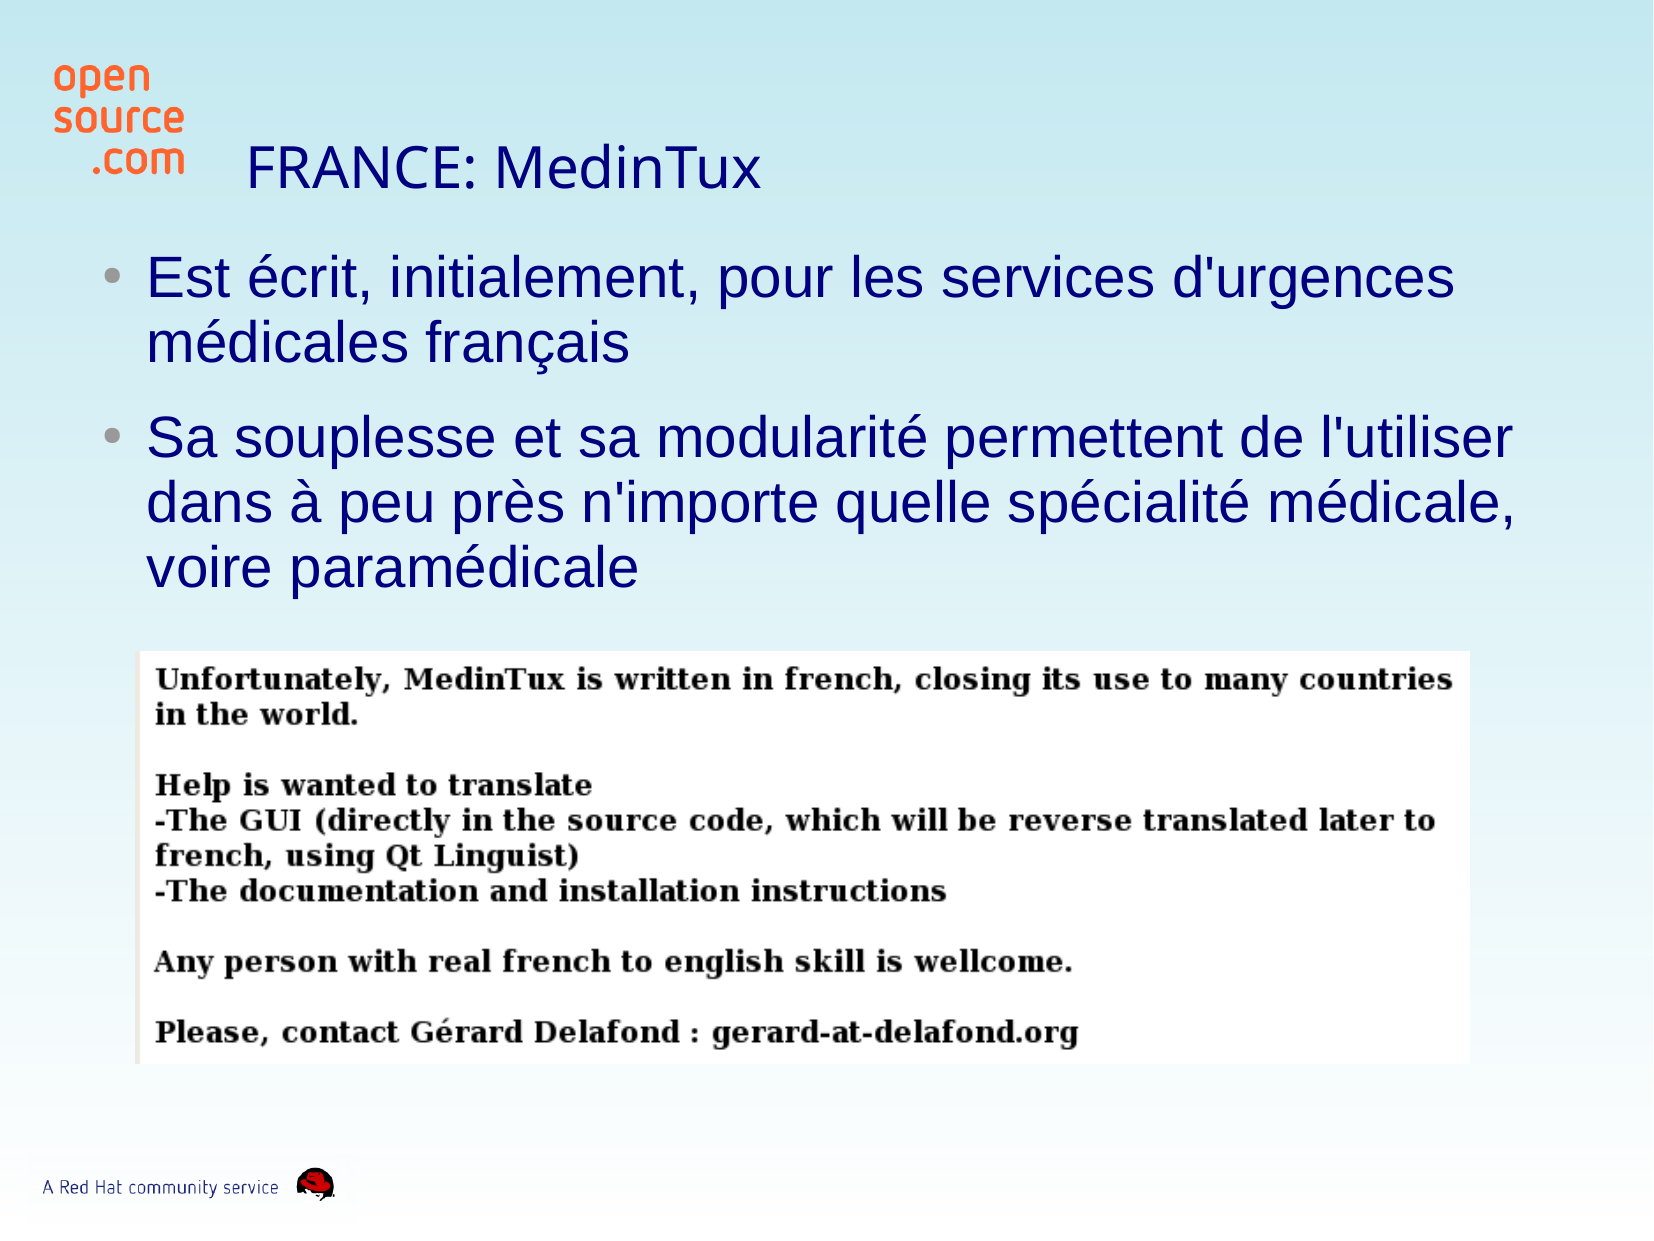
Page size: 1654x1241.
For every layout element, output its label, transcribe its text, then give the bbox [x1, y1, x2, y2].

list Est écrit, initialement, pour les services d'urgences médicales français Sa souplesse et sa modularité permettent de l'utiliser dans à peu près n'importe quelle spécialité médicale, voire paramédicale [86, 244, 1576, 1039]
text_box FRANCE: MedinTux [230, 118, 1570, 367]
picture [0, 0, 1654, 1241]
